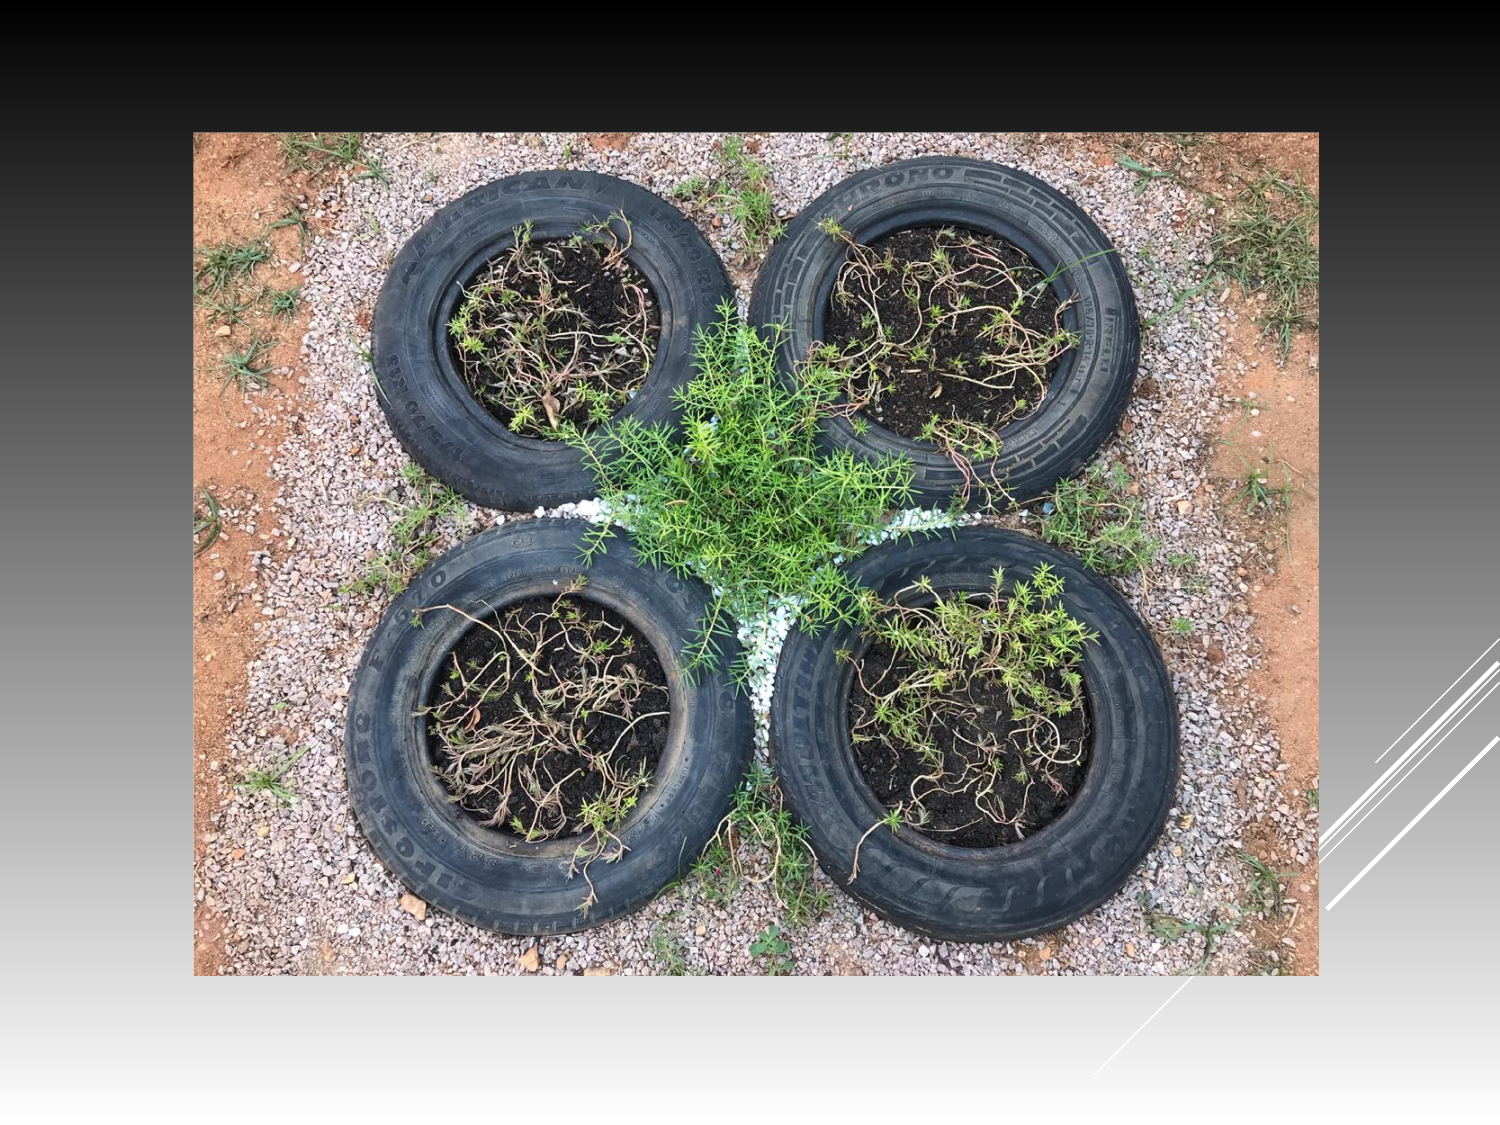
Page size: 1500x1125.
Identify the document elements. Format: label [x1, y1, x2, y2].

picture [193, 132, 1319, 976]
